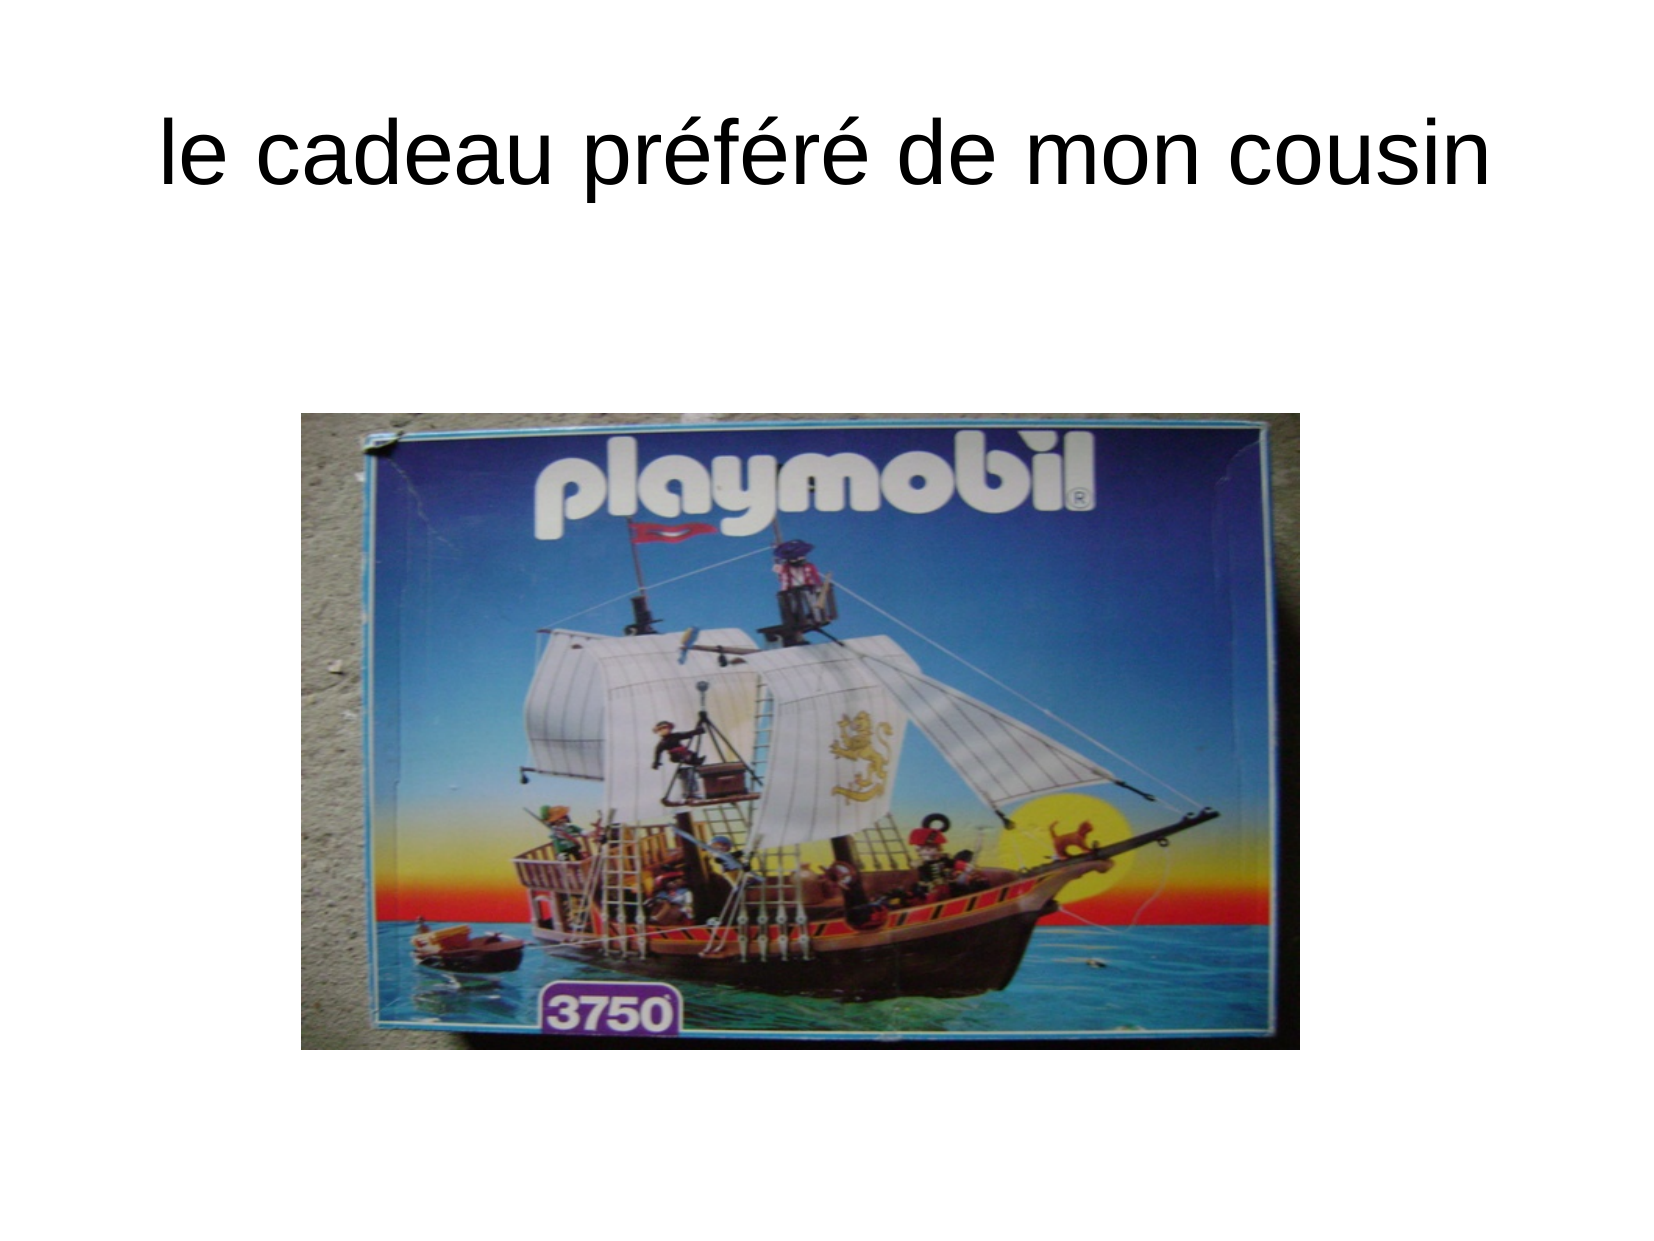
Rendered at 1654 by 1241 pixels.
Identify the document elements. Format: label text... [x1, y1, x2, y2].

picture [301, 413, 1300, 1050]
title le cadeau préféré de mon cousin [82, 49, 1571, 257]
